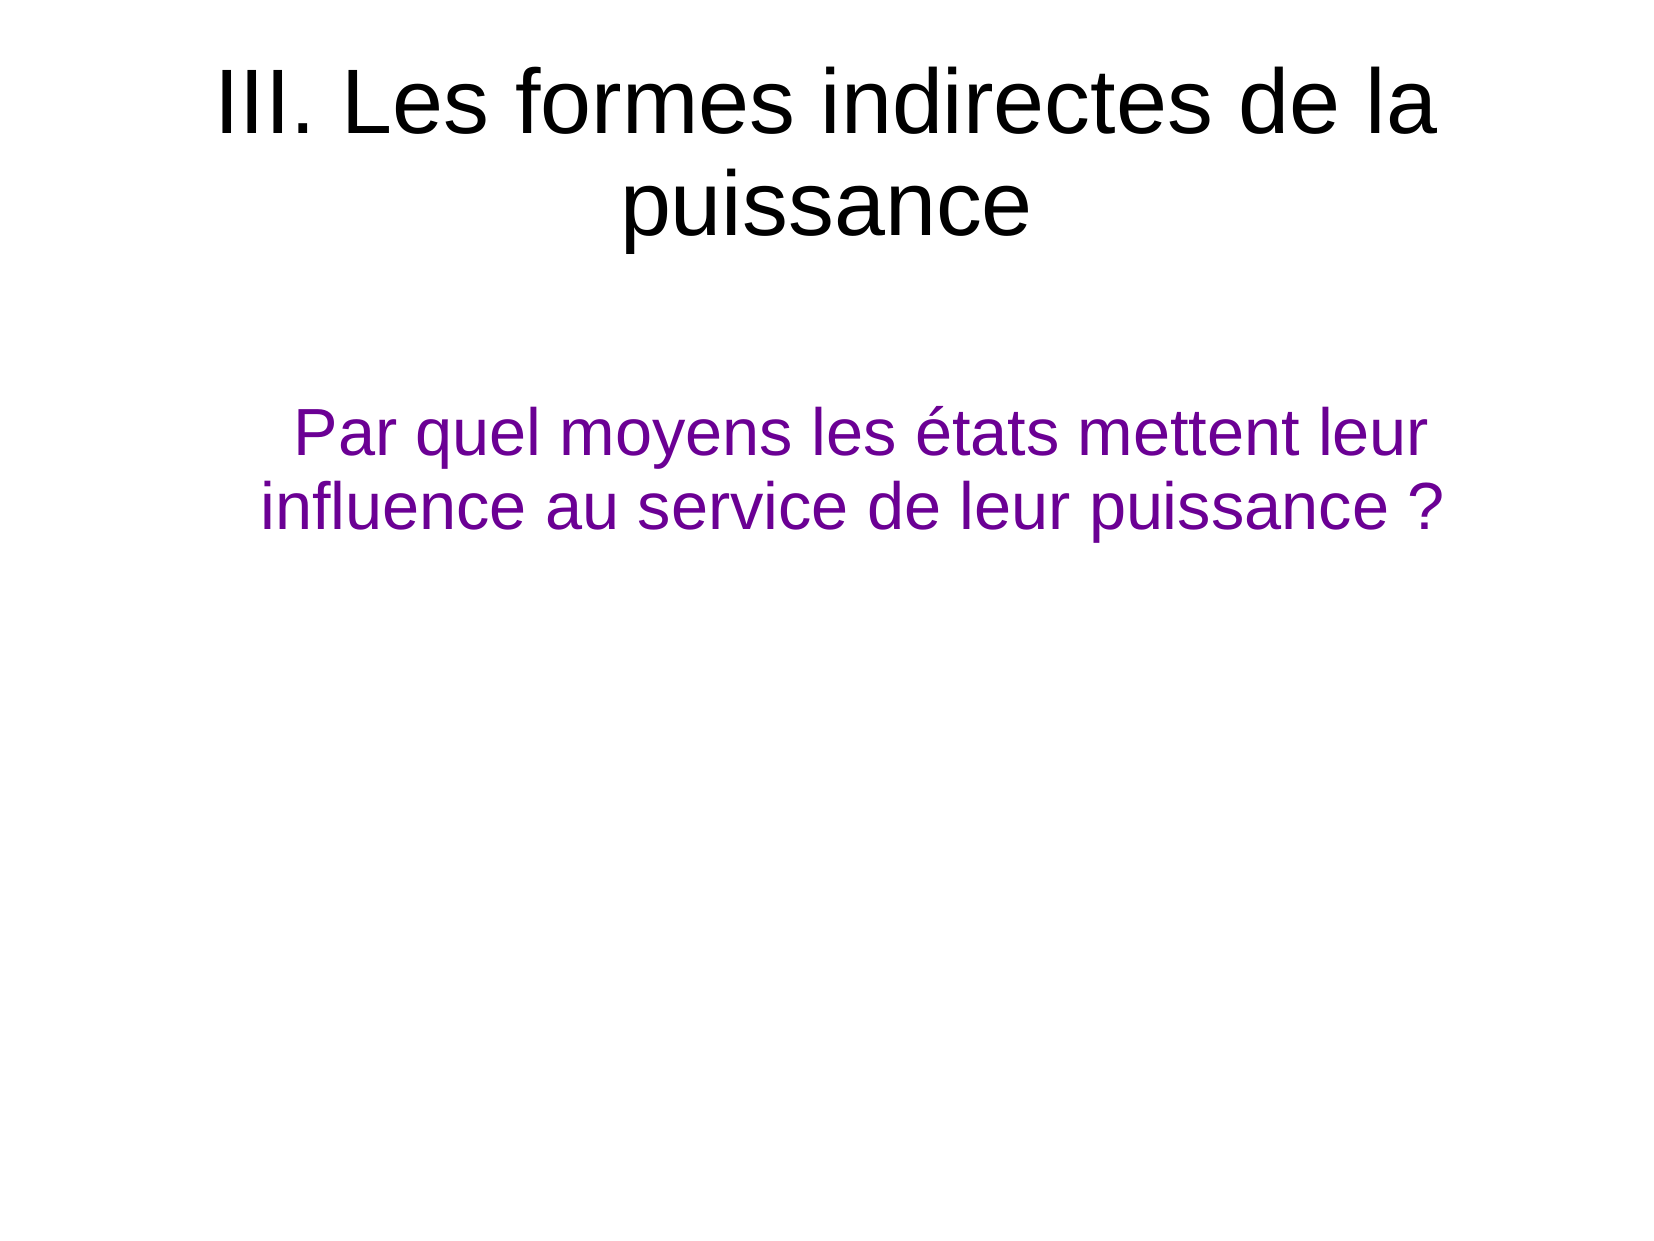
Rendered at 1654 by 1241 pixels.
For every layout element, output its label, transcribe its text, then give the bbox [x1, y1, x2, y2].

title III. Les formes indirectes de la puissance [82, 49, 1571, 257]
list Par quel moyens les états mettent leur influence au service de leur puissance ? [82, 290, 1571, 1109]
